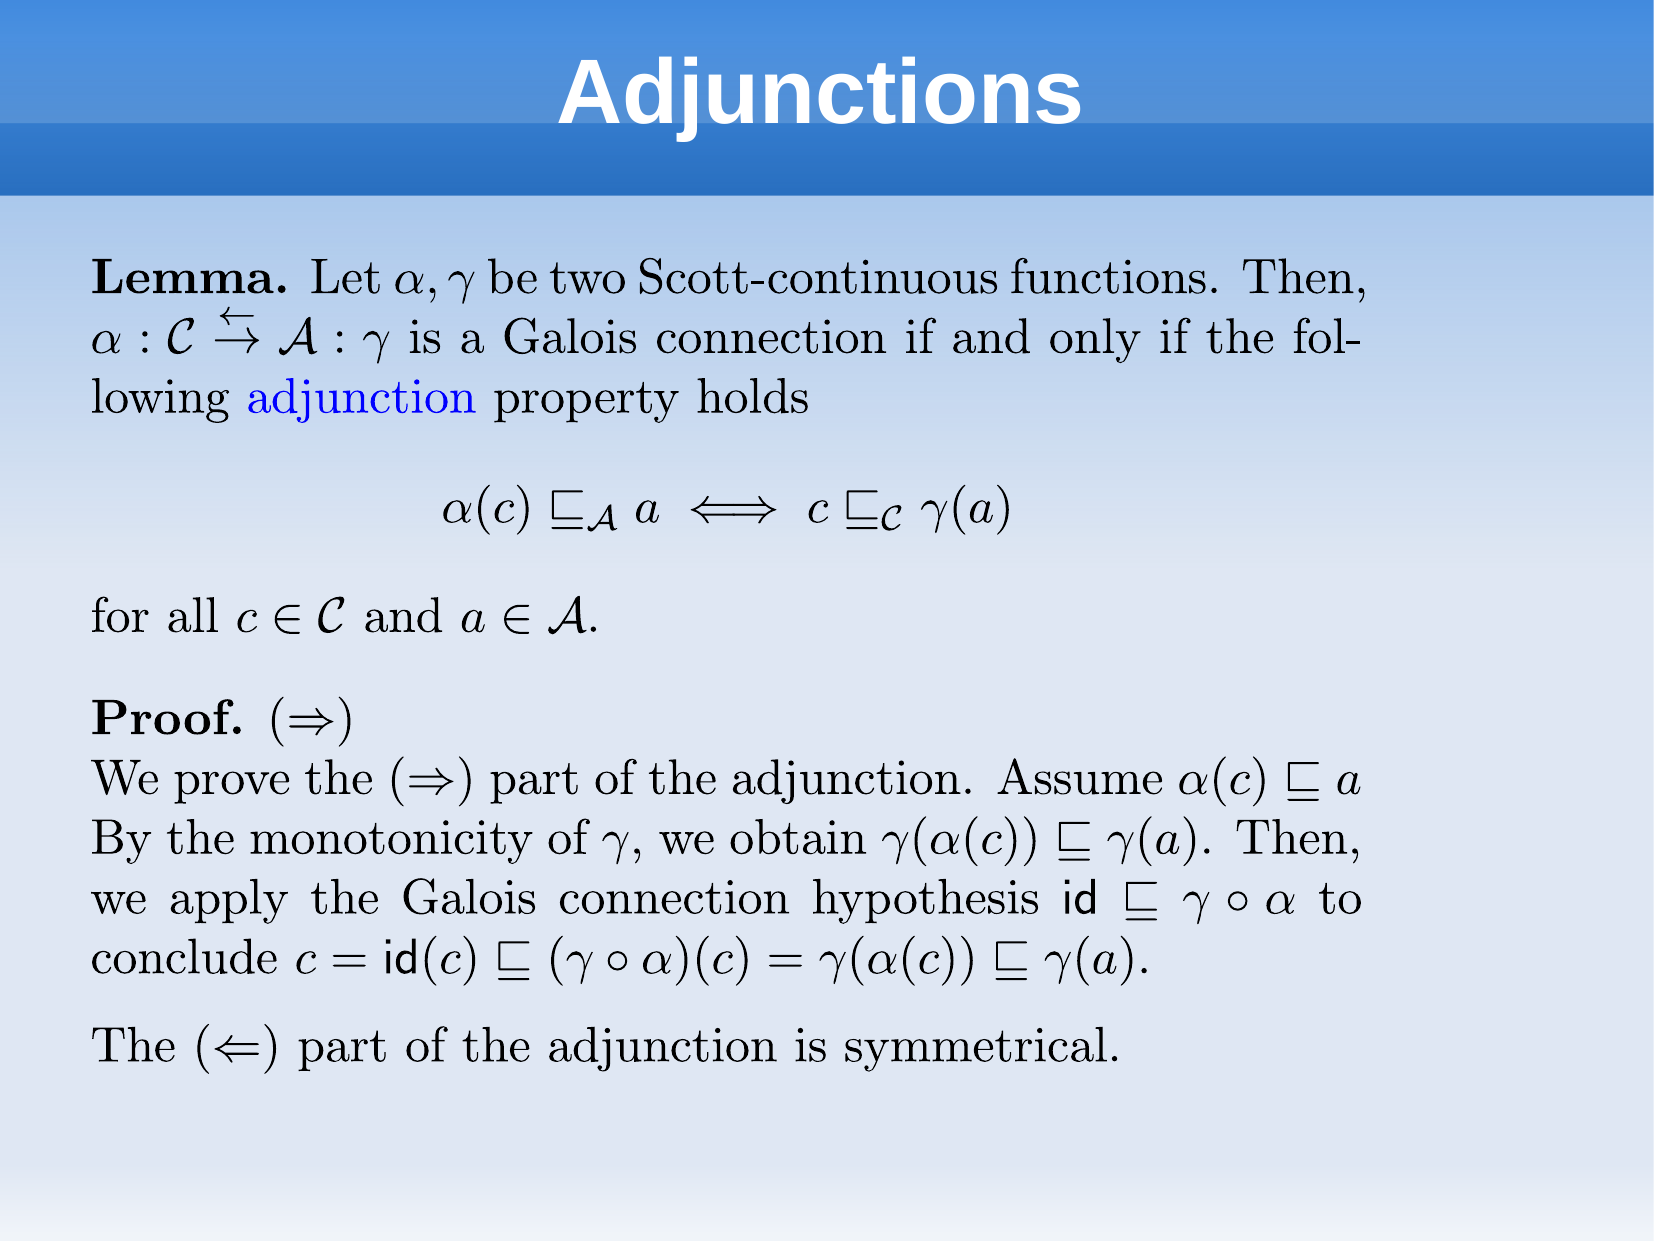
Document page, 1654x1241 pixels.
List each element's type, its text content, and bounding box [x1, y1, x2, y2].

picture [0, 0, 1654, 1241]
text_box [90, 257, 1369, 1074]
title Adjunctions [76, 0, 1565, 196]
